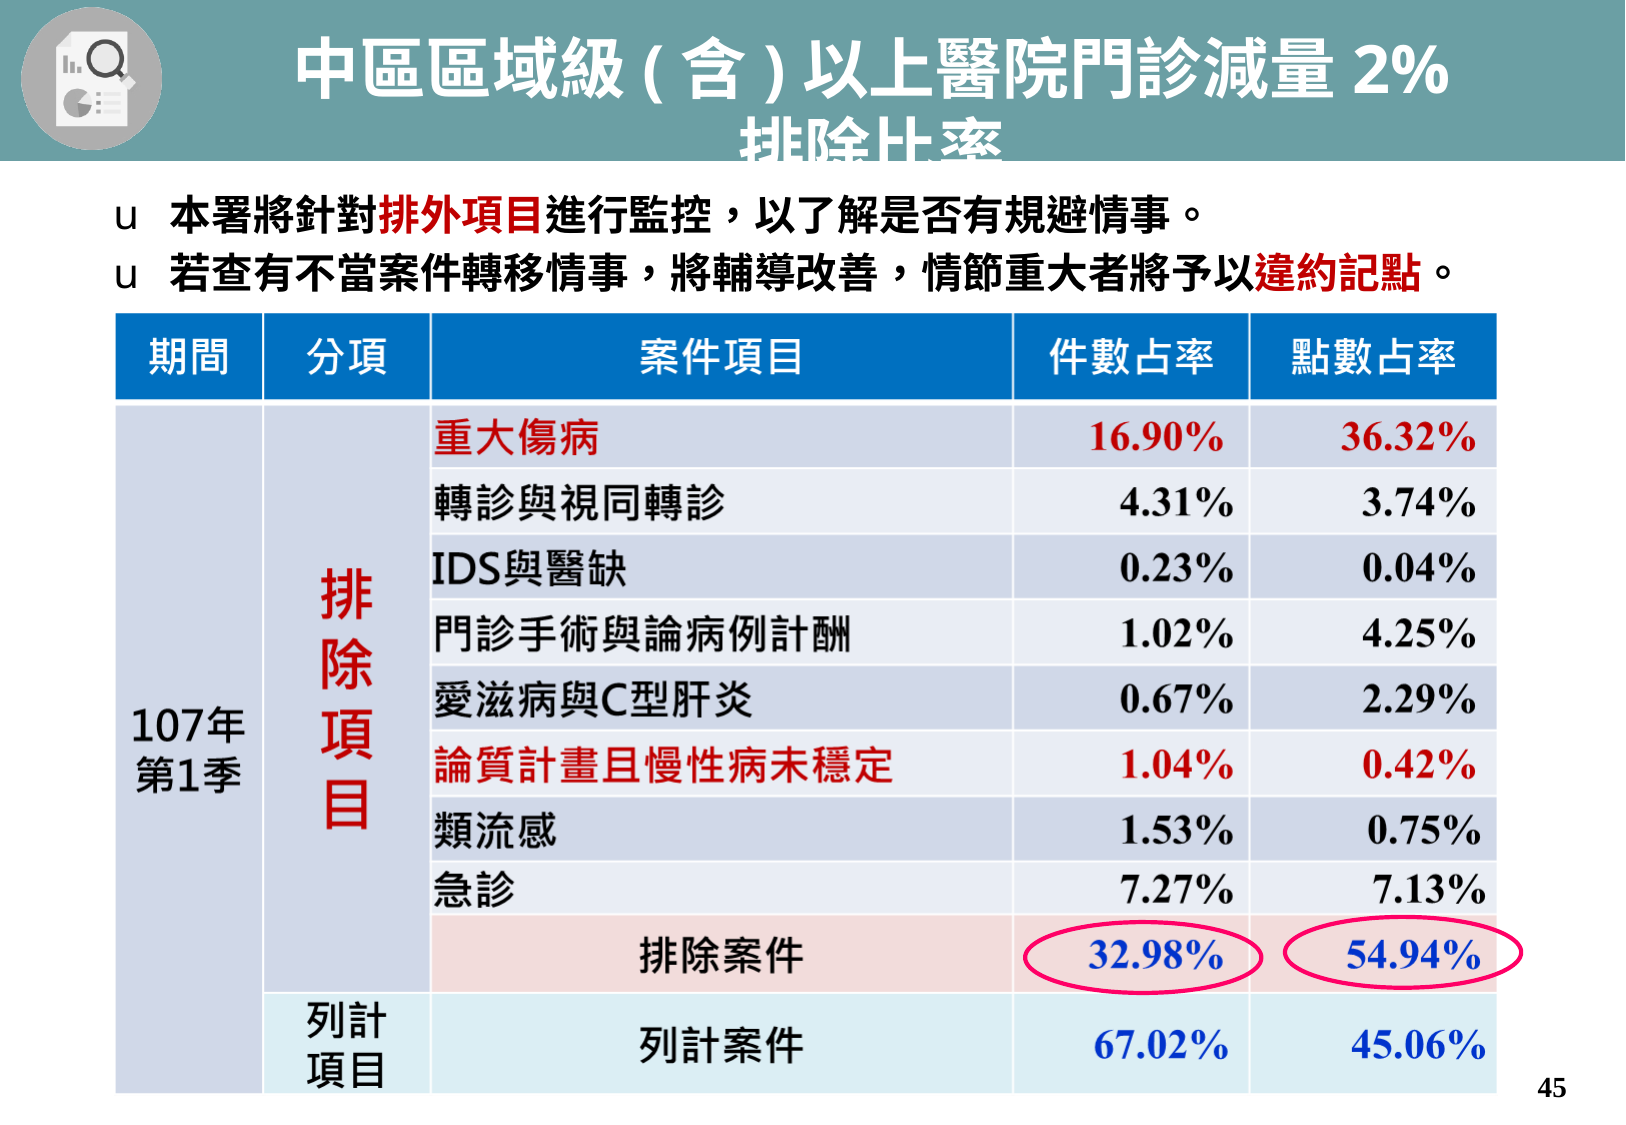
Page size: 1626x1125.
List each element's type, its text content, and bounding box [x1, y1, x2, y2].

picture [791, 150, 808, 161]
picture [1288, 919, 1498, 985]
picture [0, 0, 1625, 161]
picture [827, 150, 845, 161]
picture [755, 150, 771, 161]
picture [815, 150, 821, 161]
picture [853, 150, 880, 161]
picture [114, 312, 1498, 1120]
text_box 本署將針對排外項目進行監控，以了解是否有規避情事。 若查有不當案件轉移情事，將輔導改善，情節重大者將予以違約記點。 [98, 172, 1604, 306]
picture [777, 150, 783, 161]
text_box <編號> [1522, 1054, 1616, 1118]
picture [888, 150, 907, 161]
title 中區區域級(含)以上醫院門診減量2% 排除比率 [245, 19, 1498, 150]
